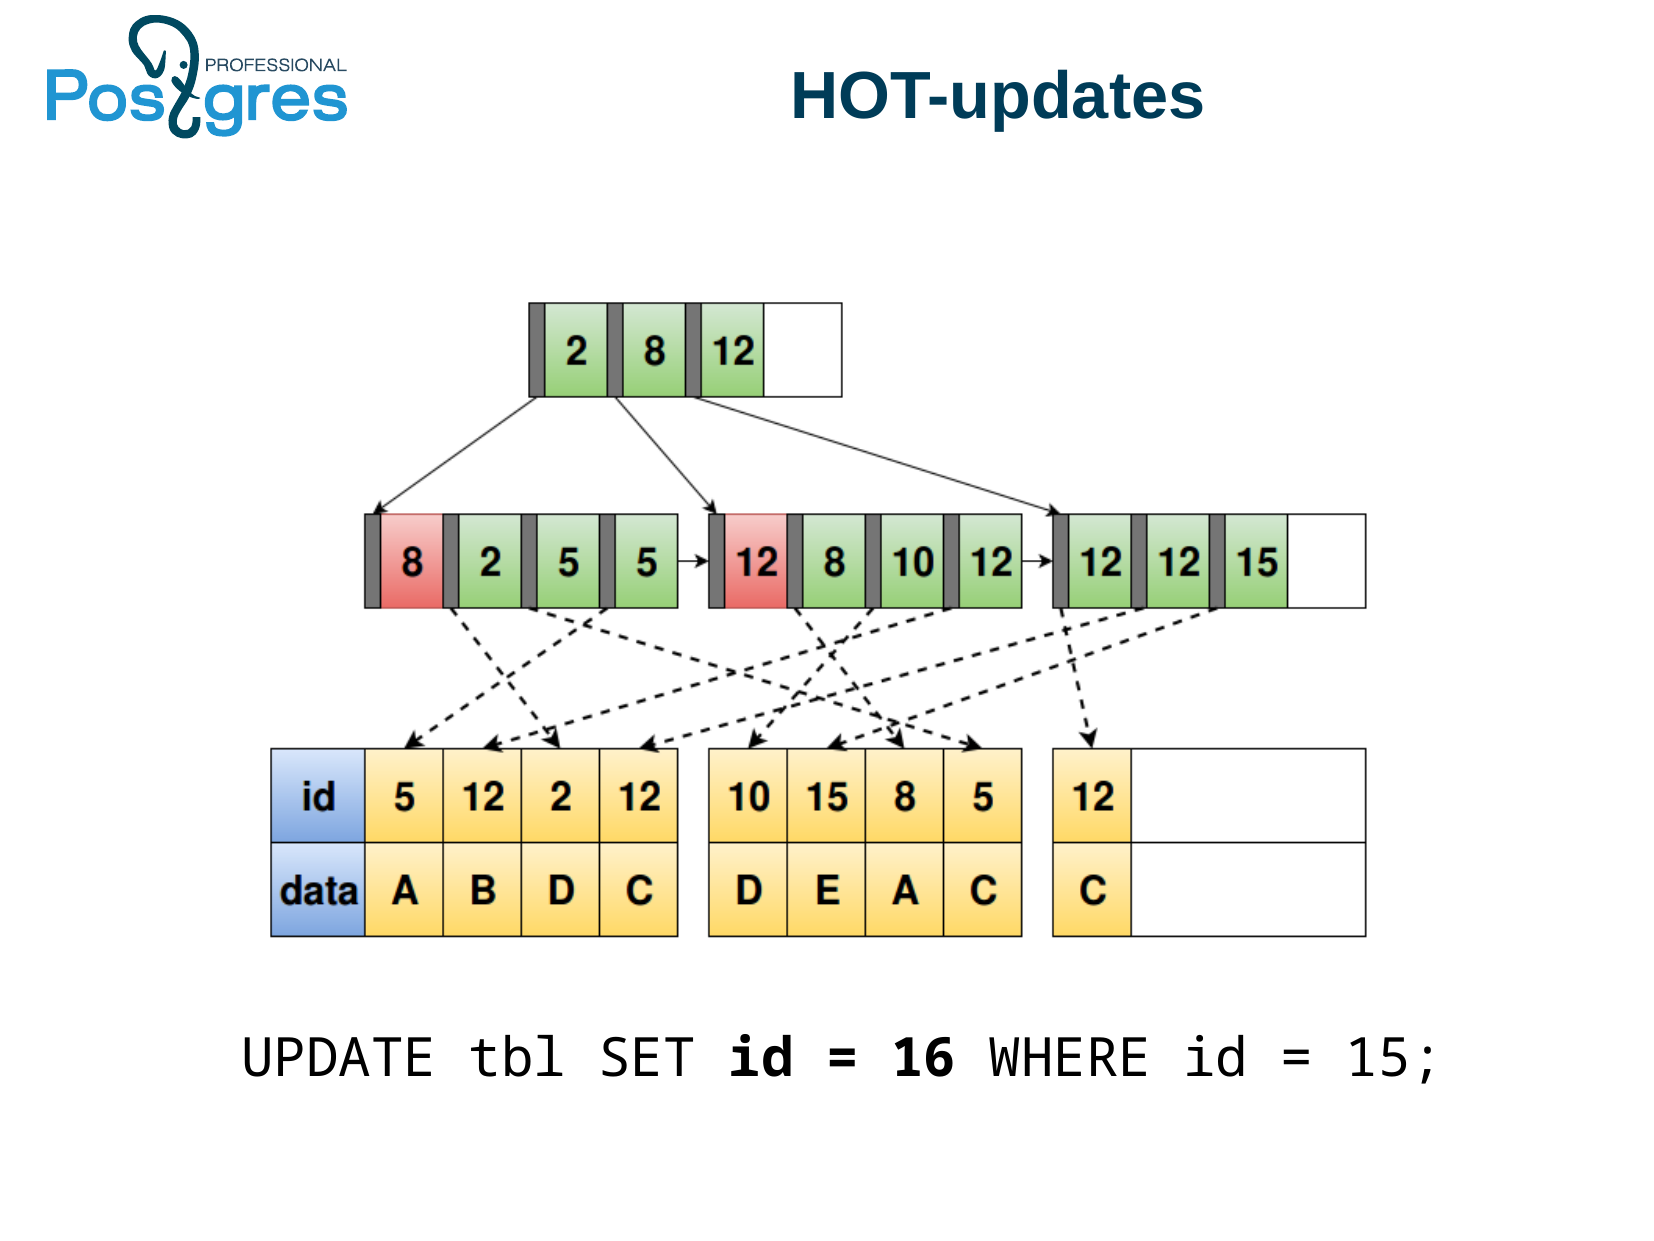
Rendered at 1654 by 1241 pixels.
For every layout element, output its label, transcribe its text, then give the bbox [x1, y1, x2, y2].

title HOT-updates [389, 49, 1607, 142]
text_box UPDATE tbl SET id = 16 WHERE id = 15; [170, 1018, 1484, 1221]
picture [269, 301, 1384, 939]
